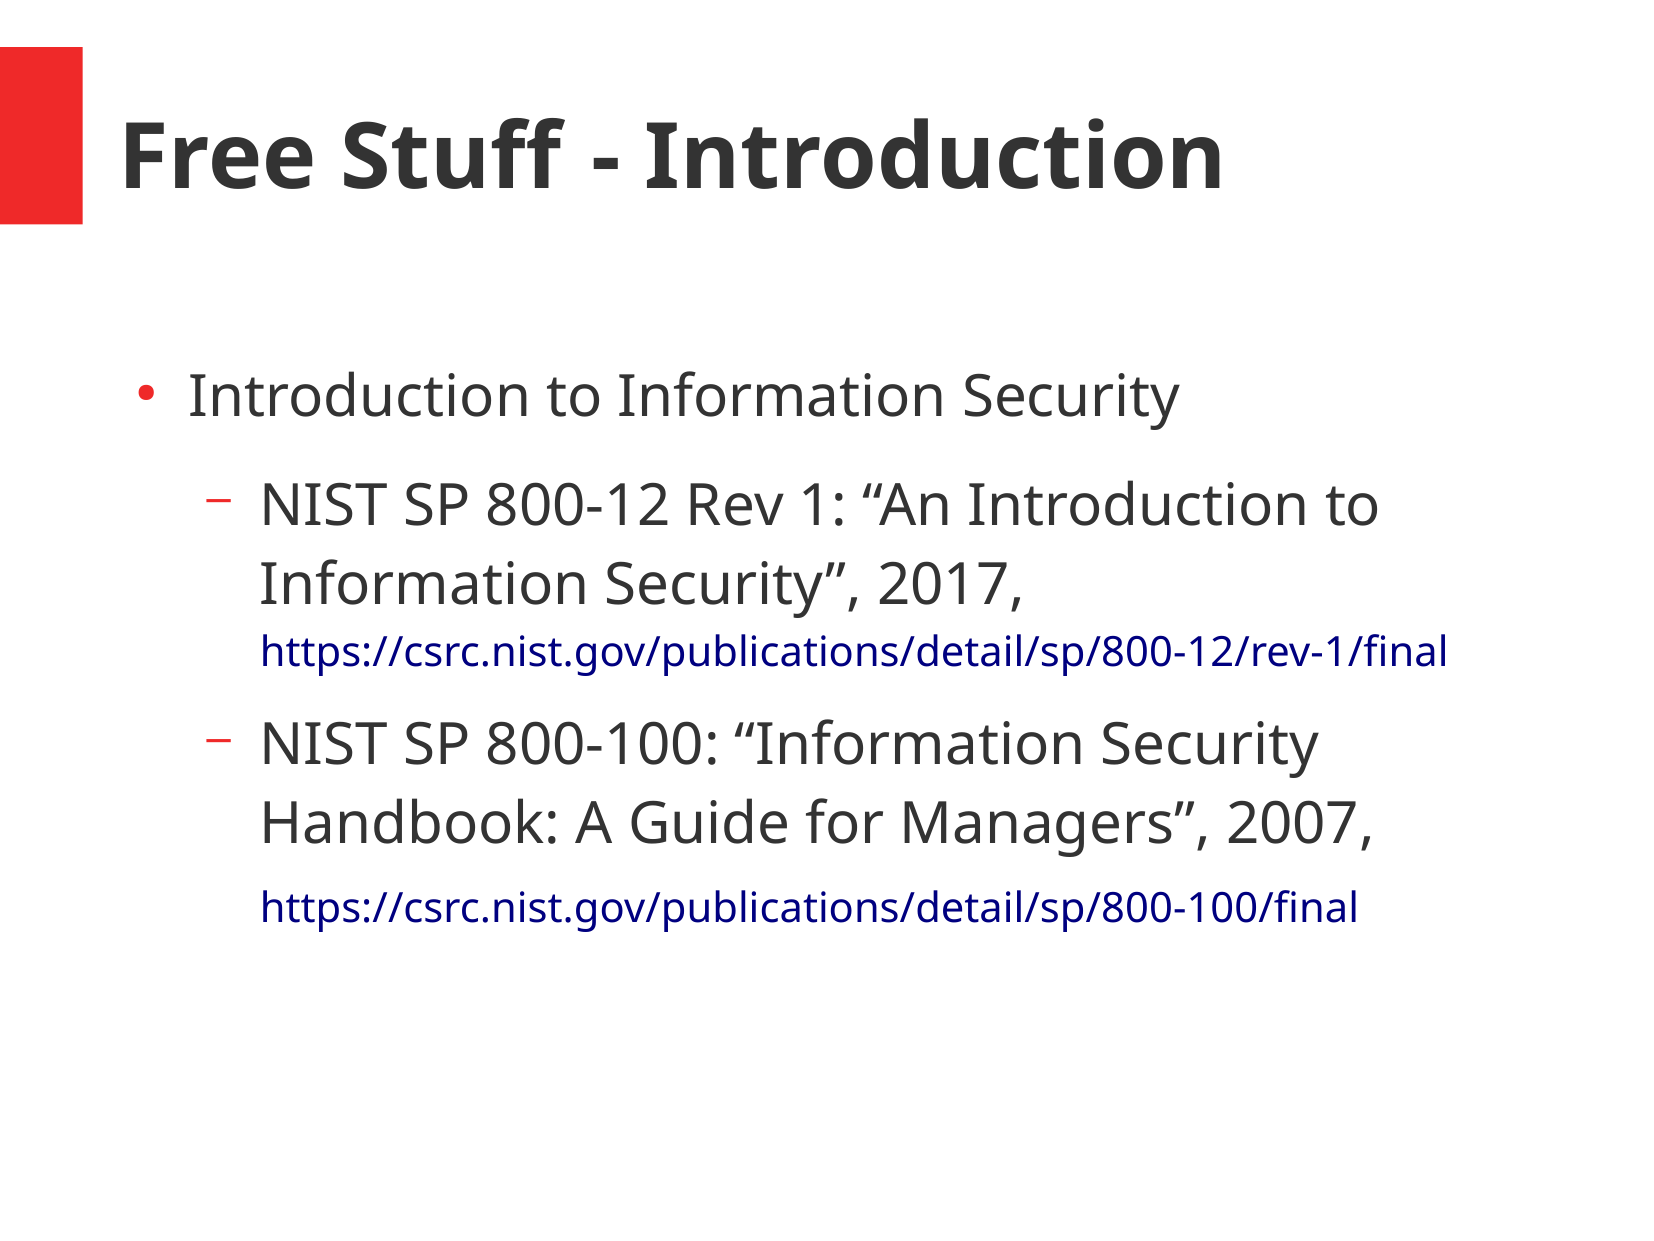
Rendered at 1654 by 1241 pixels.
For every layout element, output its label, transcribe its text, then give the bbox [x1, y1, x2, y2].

list Introduction to Information Security NIST SP 800-12 Rev 1: “An Introduction to Information Security”, 2017, https://csrc.nist.gov/publications/detail/sp/800-12/rev-1/final NIST SP 800-100: “Information Security Handbook: A Guide for Managers”, 2007, https://csrc.nist.gov/publications/detail/sp/800-100/final [118, 354, 1536, 1074]
title Free Stuff - Introduction [118, 49, 1571, 257]
